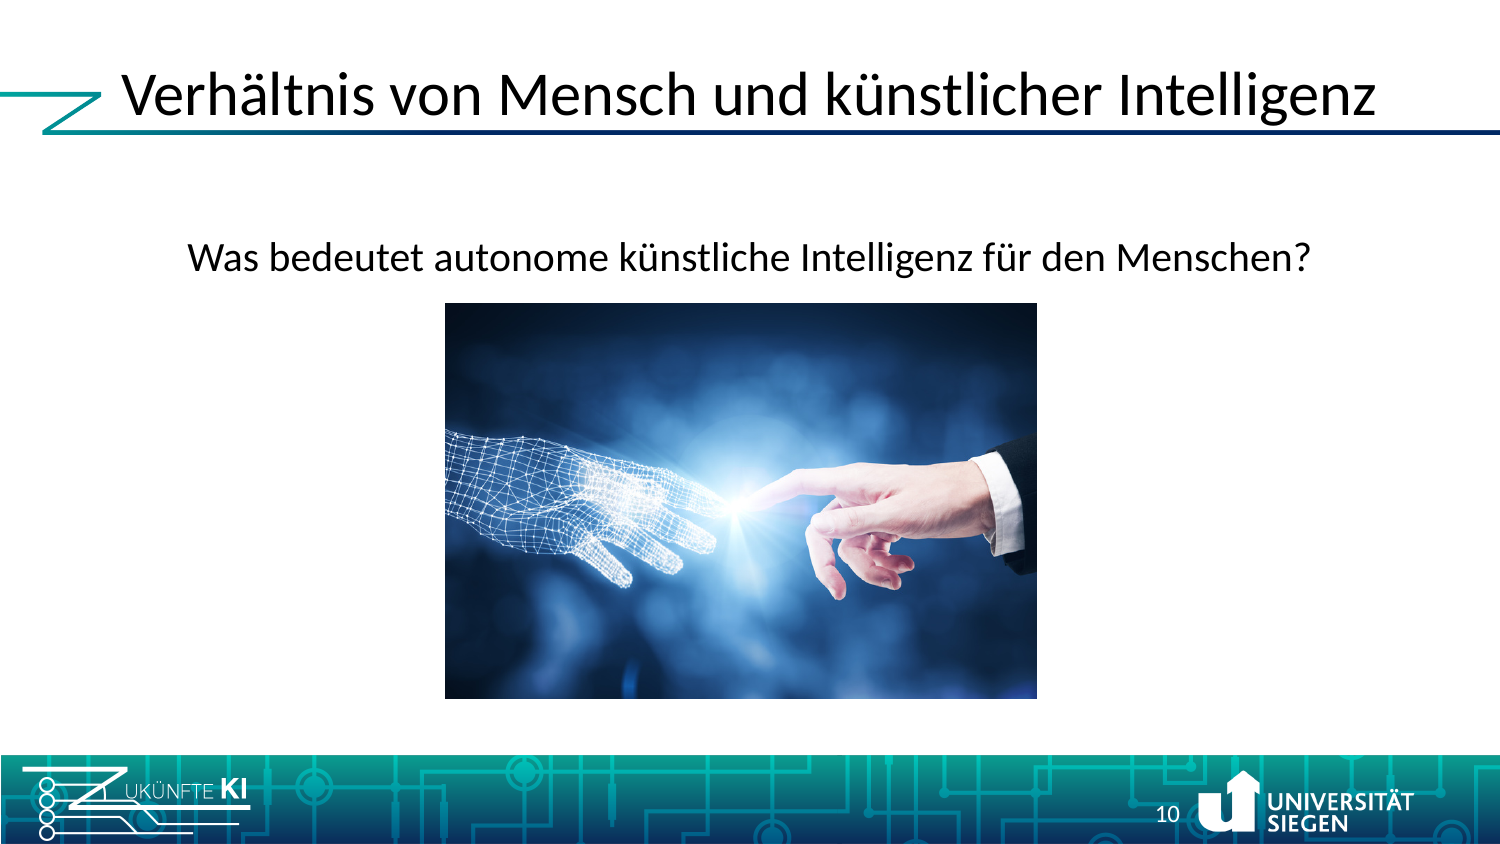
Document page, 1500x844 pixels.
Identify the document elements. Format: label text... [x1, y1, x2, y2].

text_box [1139, 790, 1490, 836]
list Was bedeutet autonome künstliche Intelligenz für den Menschen? [75, 196, 1426, 754]
title Verhältnis von Mensch und künstlicher Intelligenz [75, 20, 1426, 161]
picture [445, 303, 1037, 699]
